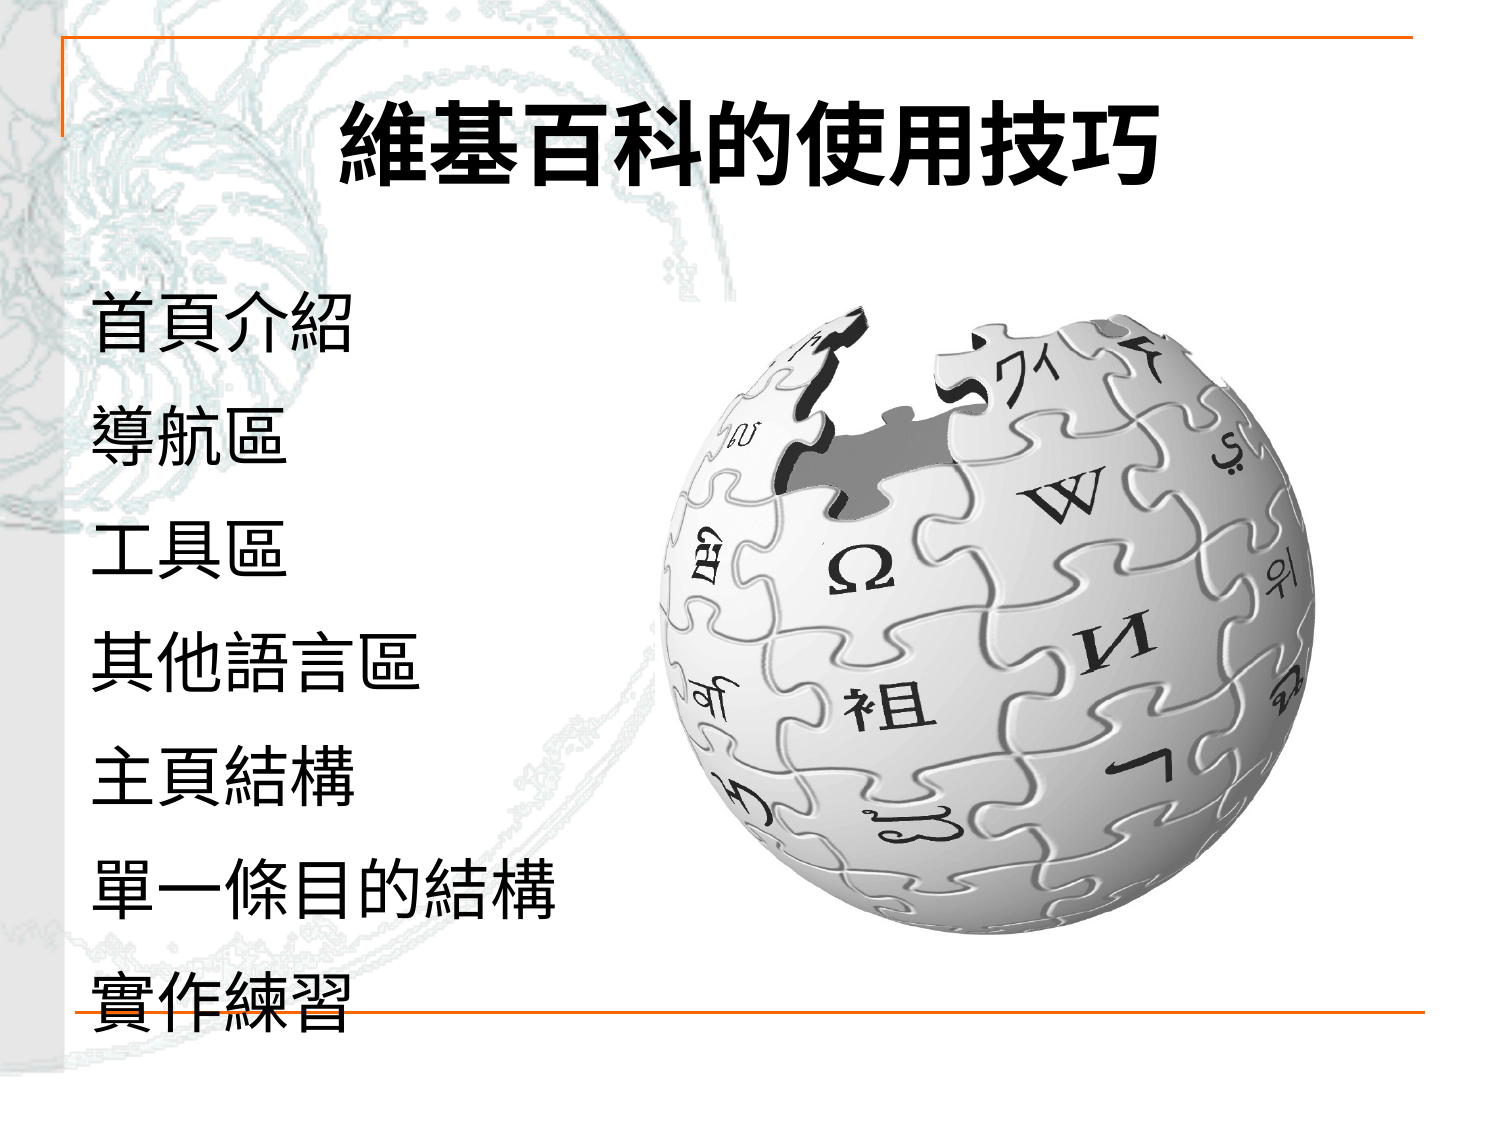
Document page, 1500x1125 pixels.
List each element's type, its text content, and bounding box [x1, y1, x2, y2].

list 首頁介紹 導航區 工具區 其他語言區 主頁結構 單一條目的結構 實作練習 [75, 262, 668, 1035]
title 維基百科的使用技巧 [75, 45, 1426, 233]
picture [0, 0, 1317, 1083]
